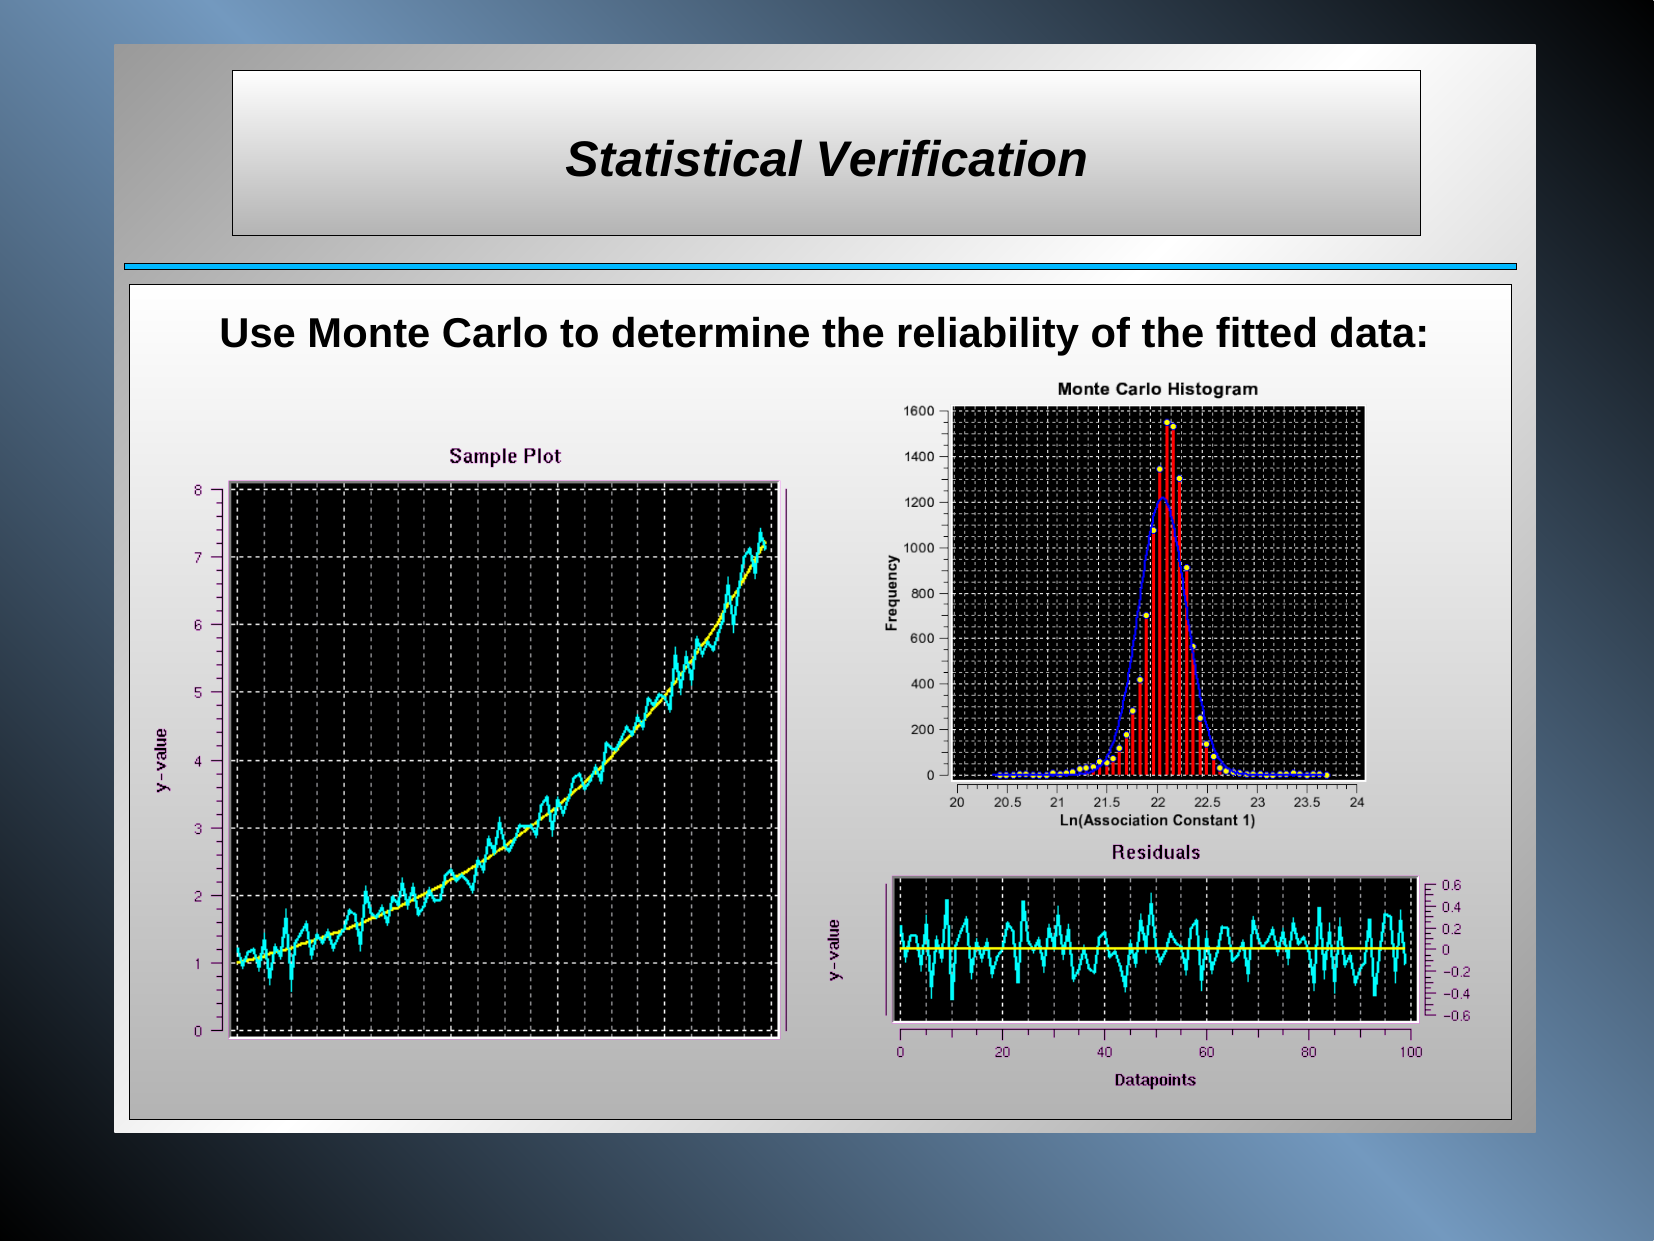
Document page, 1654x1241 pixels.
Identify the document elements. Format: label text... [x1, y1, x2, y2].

text_box [124, 263, 1517, 270]
text_box [232, 70, 1421, 236]
text_box [129, 284, 1512, 1120]
text_box Use Monte Carlo to determine the reliability of the fitted data: [219, 310, 1435, 357]
picture [130, 439, 806, 1115]
text_box Statistical Verification [397, 131, 1256, 194]
picture [812, 370, 1488, 1101]
